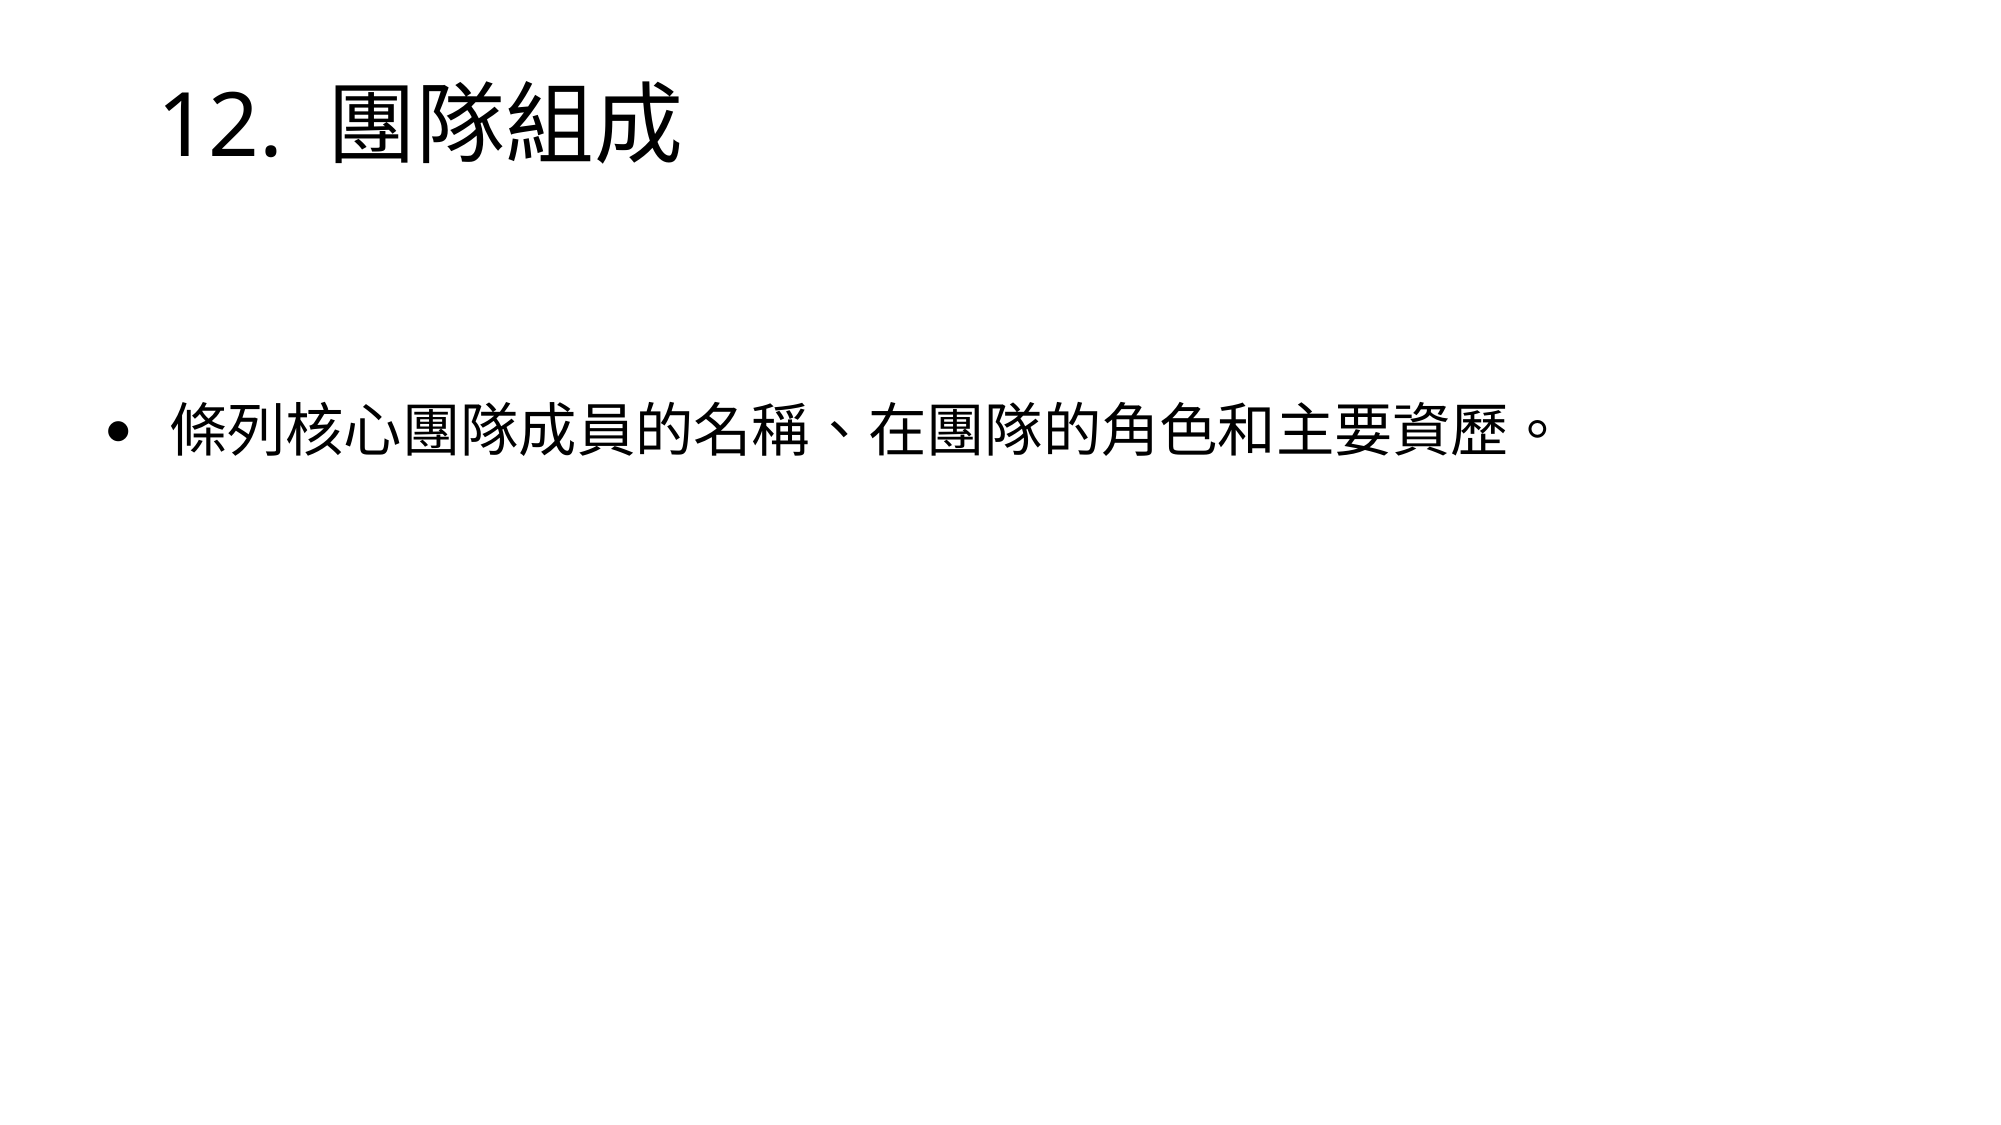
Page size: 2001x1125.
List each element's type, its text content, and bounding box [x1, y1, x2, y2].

title 12. 團隊組成 [137, 59, 1863, 278]
text_box 條列核心團隊成員的名稱、在團隊的角色和主要資歷。 [86, 338, 1646, 731]
